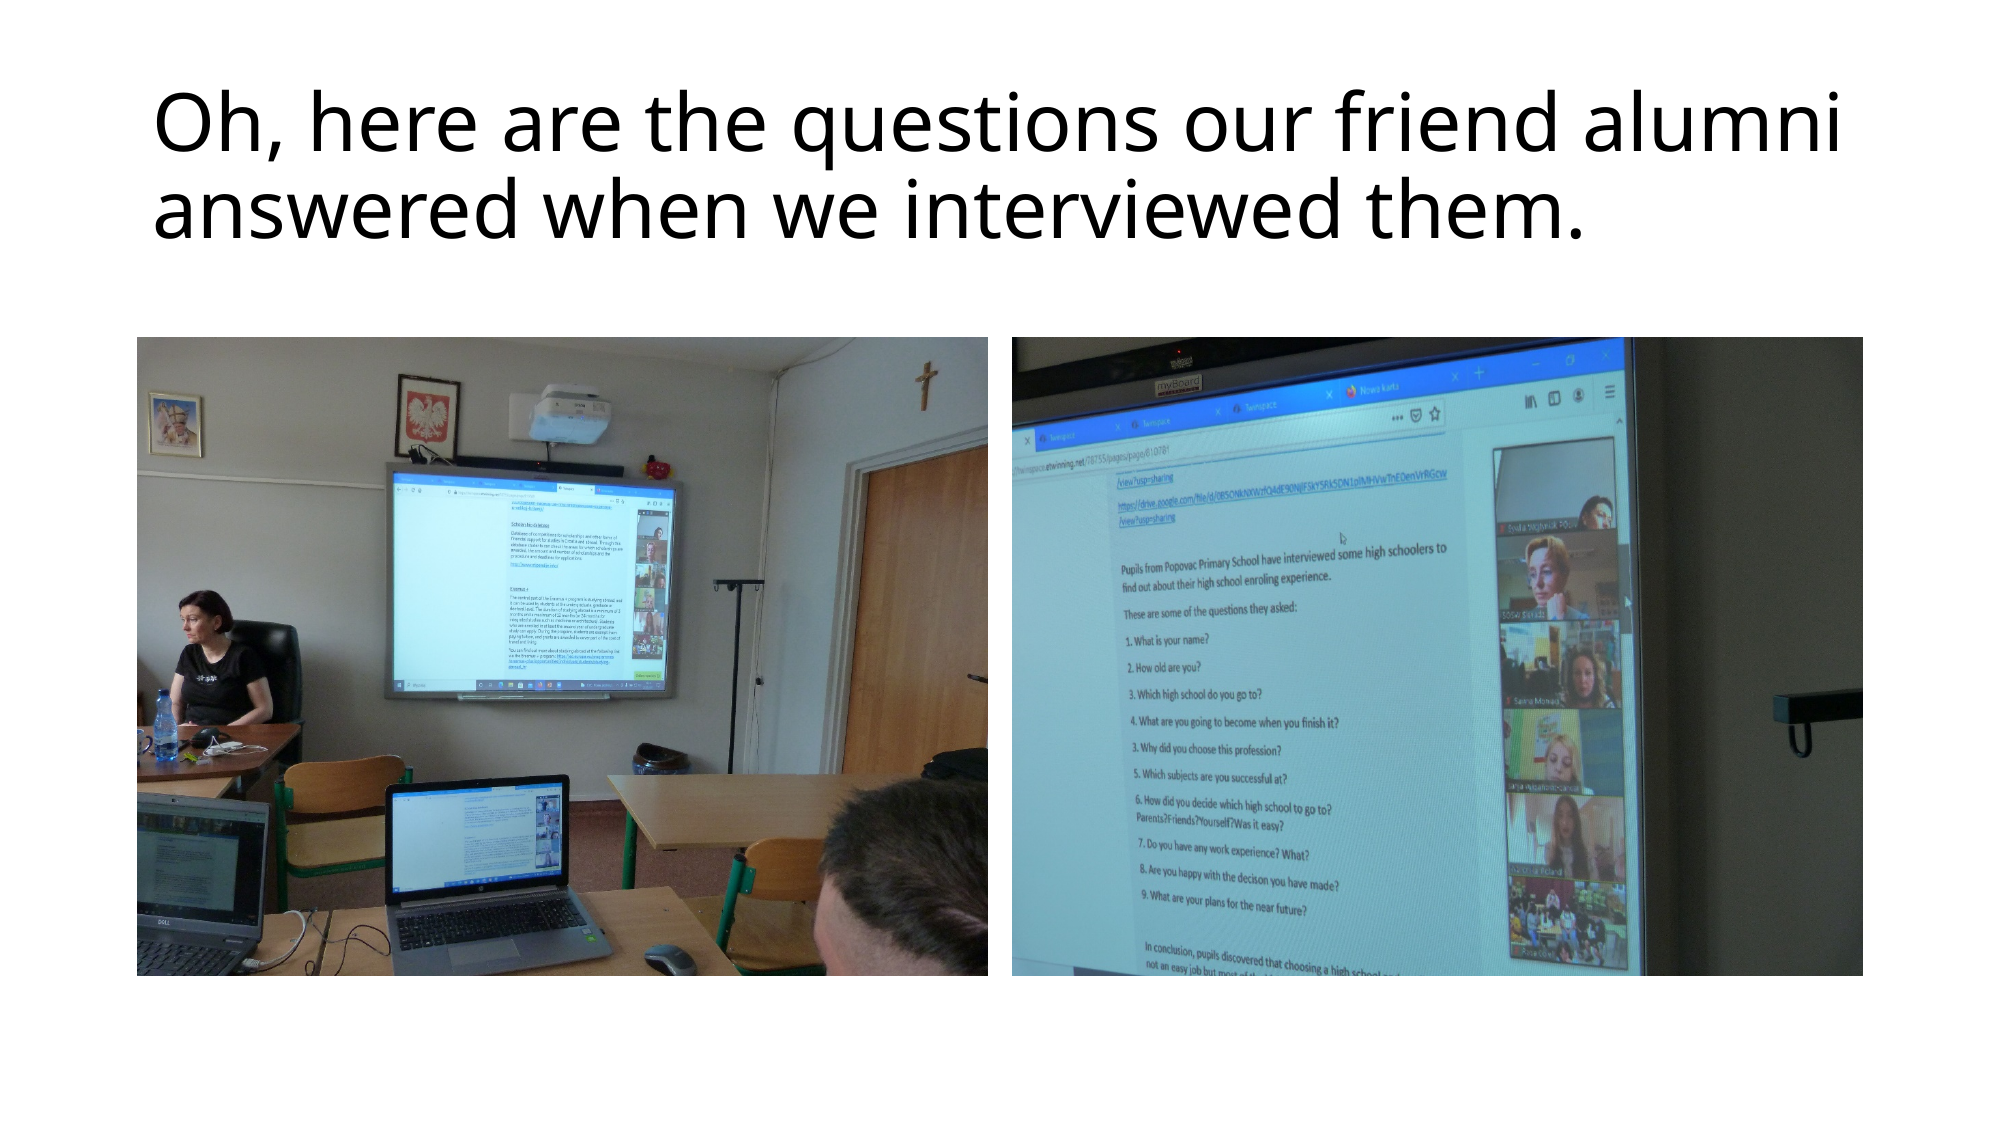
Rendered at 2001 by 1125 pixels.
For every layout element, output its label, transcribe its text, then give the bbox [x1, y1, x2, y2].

picture [1012, 337, 1863, 976]
picture [137, 337, 988, 976]
title Oh, here are the questions our friend alumni answered when we interviewed them. [137, 59, 1863, 278]
